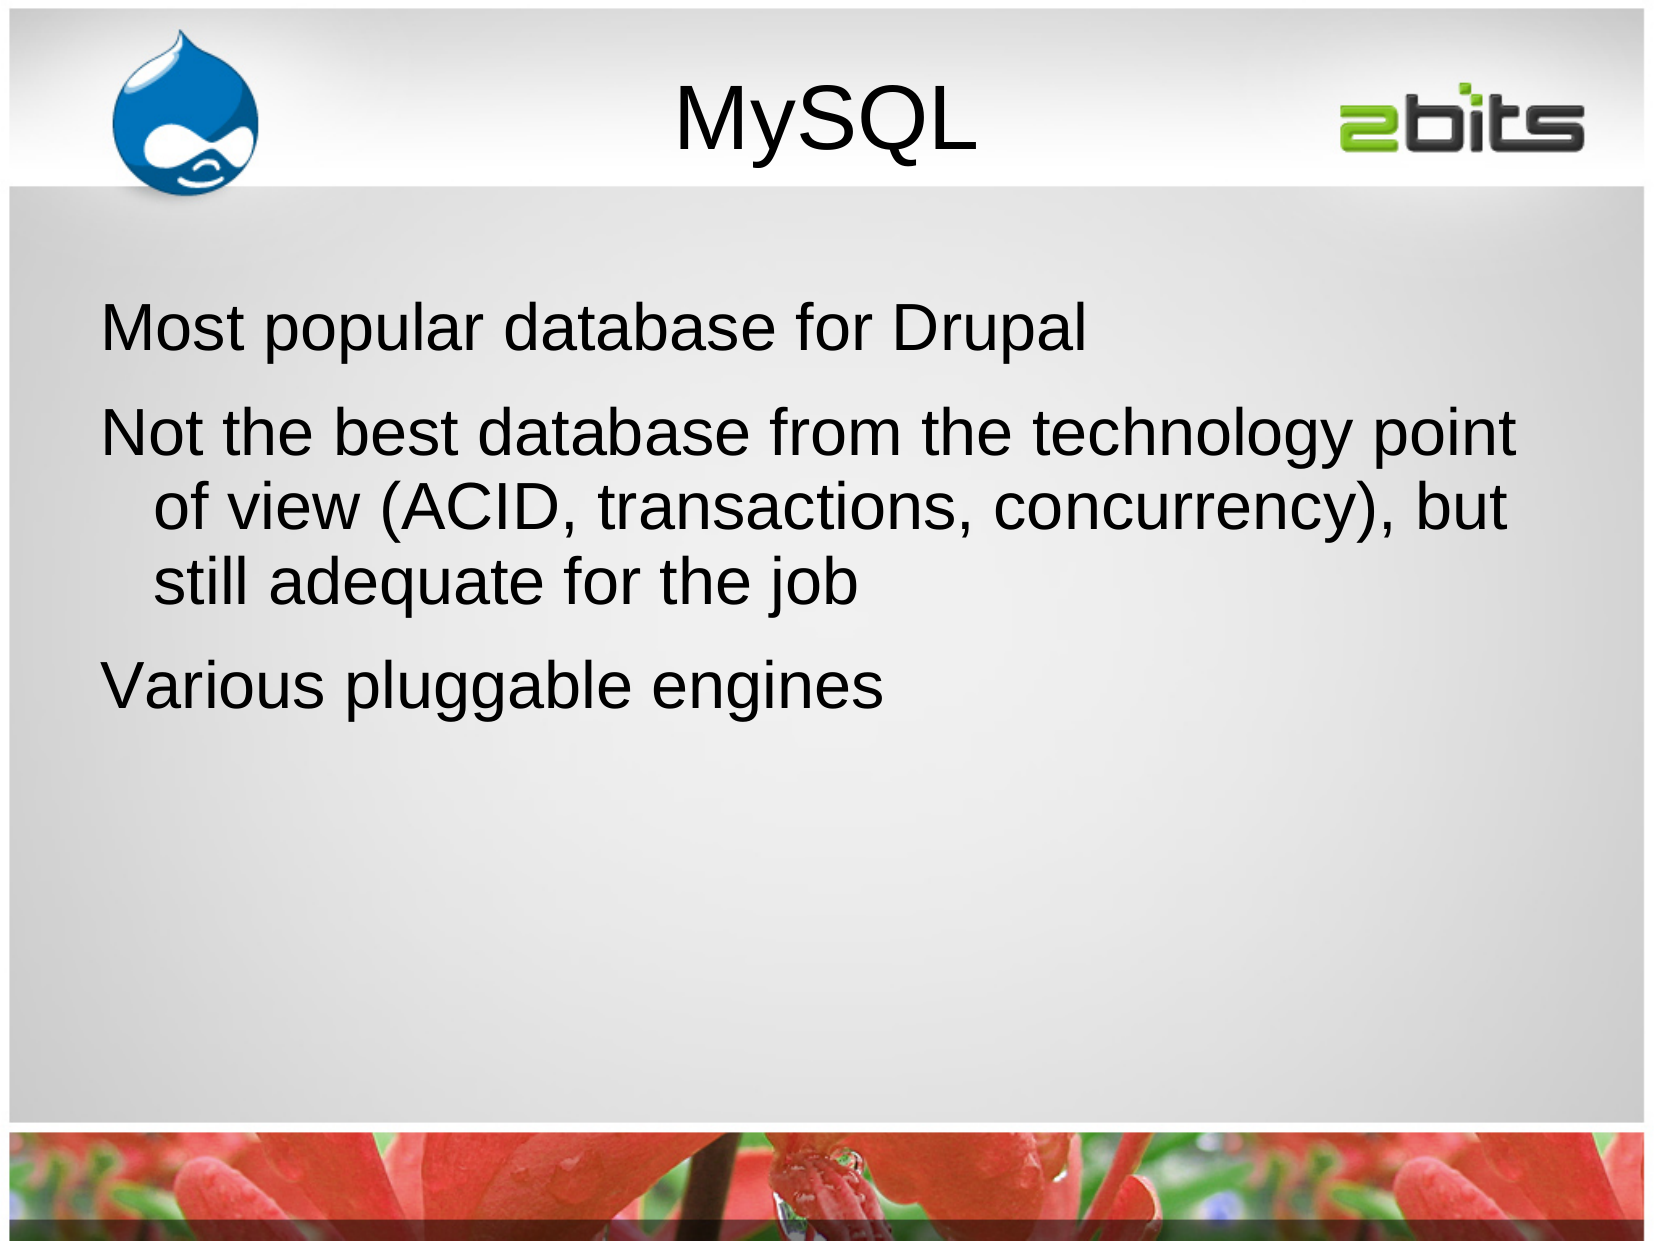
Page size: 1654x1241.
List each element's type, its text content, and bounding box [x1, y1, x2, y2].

title MySQL [82, 21, 1571, 214]
picture [0, 0, 1654, 1241]
list Most popular database for Drupal Not the best database from the technology point of view (ACID, transactions, concurrency), but still adequate for the job Various pluggable engines [82, 290, 1571, 1094]
